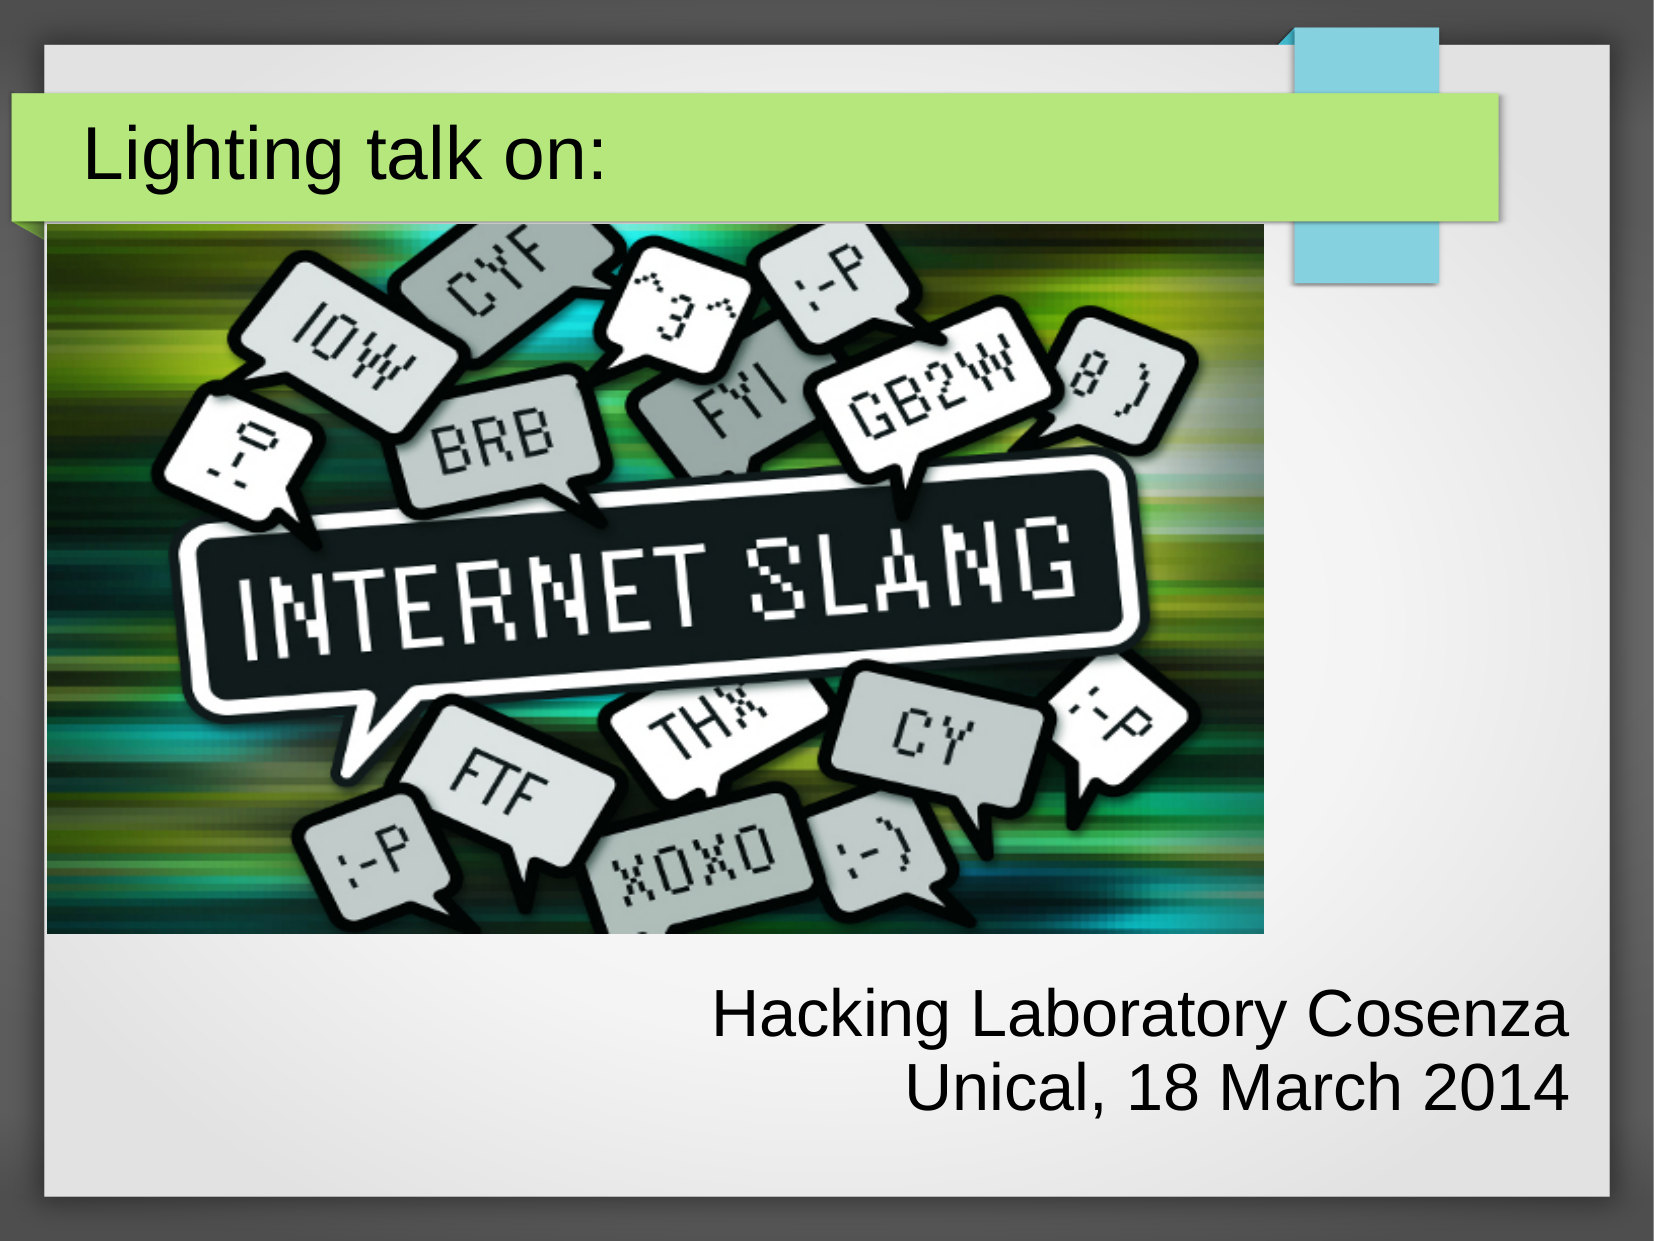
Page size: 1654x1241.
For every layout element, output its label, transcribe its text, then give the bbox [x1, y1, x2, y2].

title Lighting talk on: [82, 94, 1264, 213]
picture [0, 0, 1654, 1241]
subtitle Hacking Laboratory Cosenza Unical, 18 March 2014 [566, 173, 1571, 1126]
